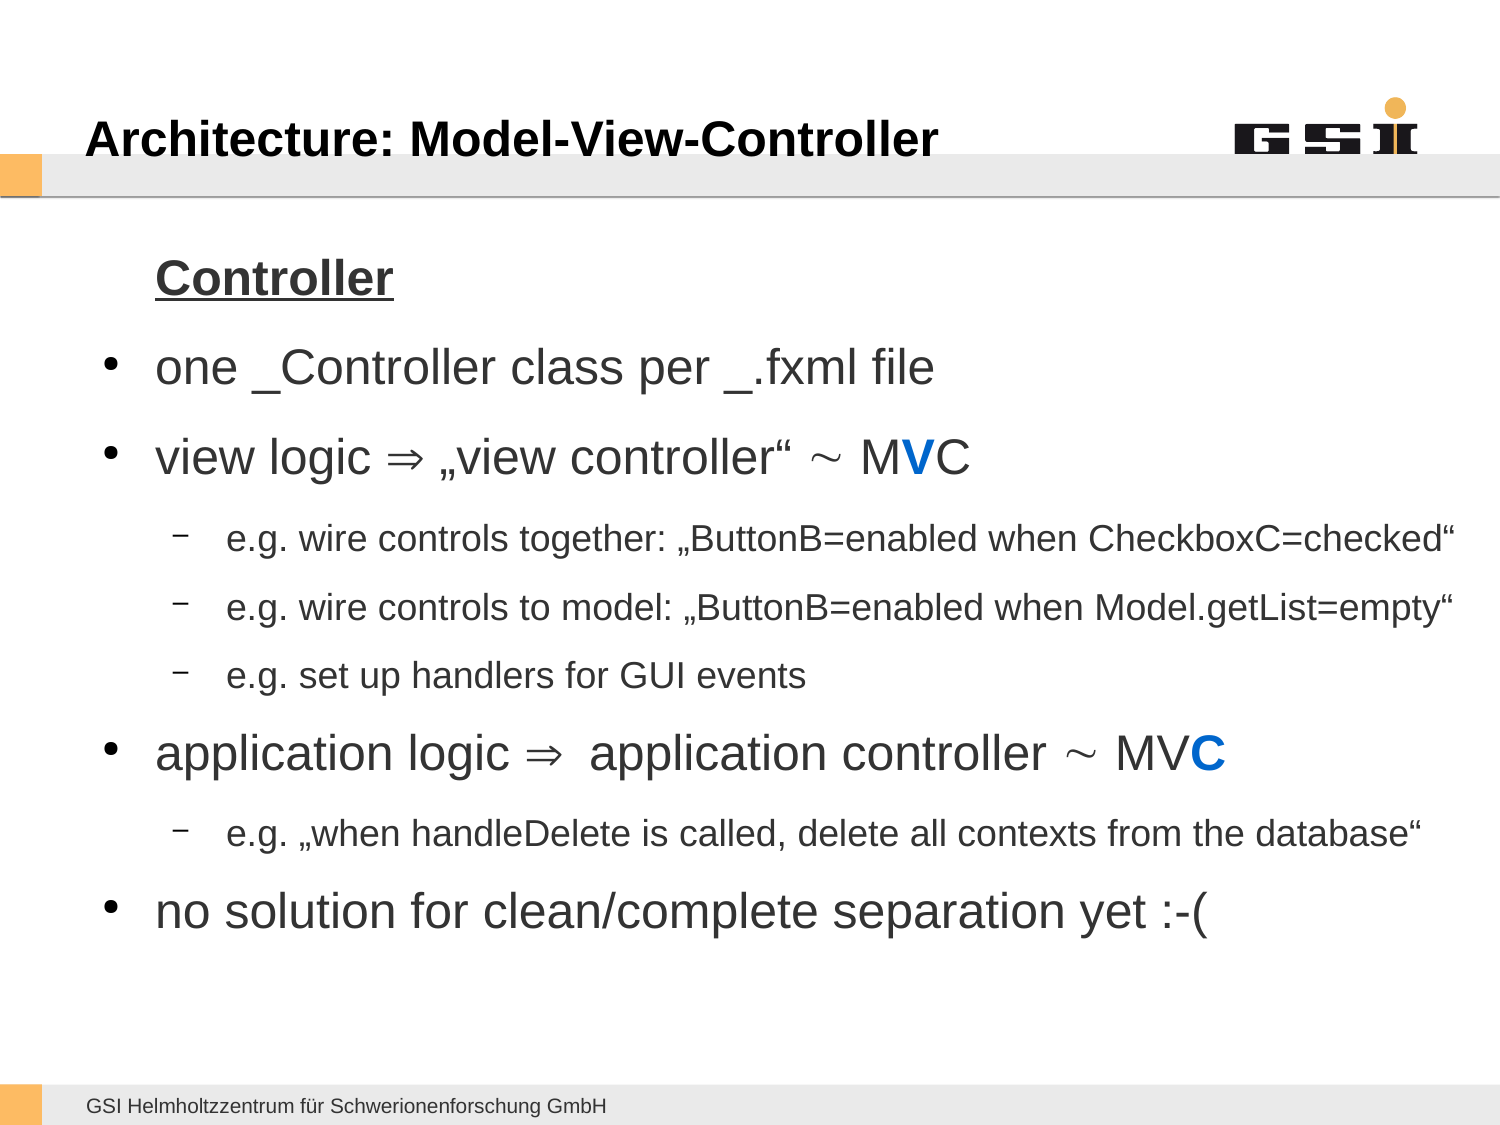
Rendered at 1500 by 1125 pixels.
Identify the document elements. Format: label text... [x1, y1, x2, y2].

list Controller one _Controller class per _.fxml file view logic Þ „view controller“ ~ MVC e.g. wire controls together: „ButtonB=enabled when CheckboxC=checked“ e.g. wire controls to model: „ButtonB=enabled when Model.getList=empty“ e.g. set up handlers for GUI events application logic Þ application controller ~ MVC e.g. „when handleDelete is called, delete all contexts from the database“ no solution for clean/complete separation yet :-( [69, 237, 1486, 1043]
picture [1233, 95, 1419, 154]
title Architecture: Model-View-Controller [69, 44, 986, 174]
